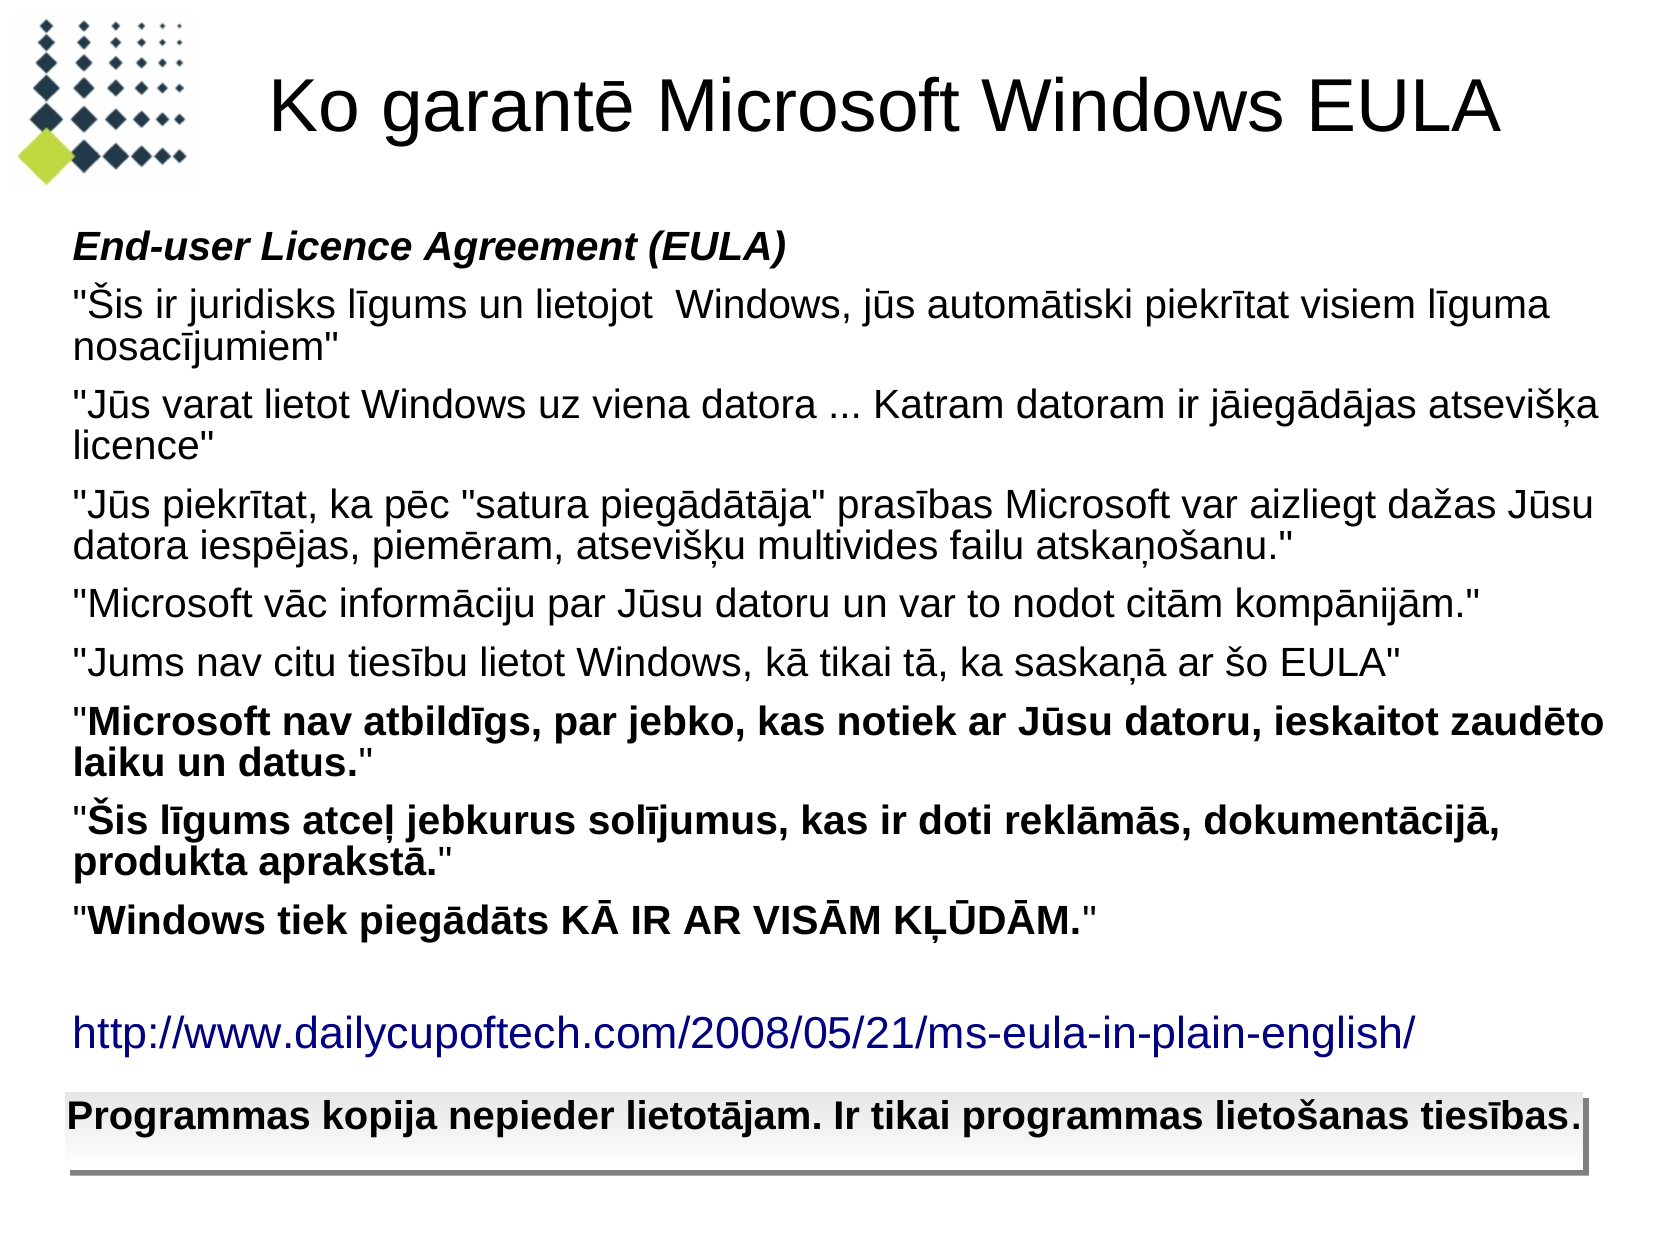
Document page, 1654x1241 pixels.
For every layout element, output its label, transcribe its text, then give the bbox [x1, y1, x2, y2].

list End-user Licence Agreement (EULA) "Šis ir juridisks līgums un lietojot Windows, jūs automātiski piekrītat visiem līguma nosacījumiem" "Jūs varat lietot Windows uz viena datora ... Katram datoram ir jāiegādājas atsevišķa licence" "Jūs piekrītat, ka pēc "satura piegādātāja" prasības Microsoft var aizliegt dažas Jūsu datora iespējas, piemēram, atsevišķu multivides failu atskaņošanu." "Microsoft vāc informāciju par Jūsu datoru un var to nodot citām kompānijām." "Jums nav citu tiesību lietot Windows, kā tikai tā, ka saskaņā ar šo EULA" "Microsoft nav atbildīgs, par jebko, kas notiek ar Jūsu datoru, ieskaitot zaudēto laiku un datus." "Šis līgums atceļ jebkurus solījumus, kas ir doti reklāmās, dokumentācijā, produkta aprakstā." "Windows tiek piegādāts KĀ IR AR VISĀM KĻŪDĀM." http://www.dailycupoftech.com/2008/05/21/ms-eula-in-plain-english/ [17, 159, 1636, 1063]
picture [12, 12, 196, 189]
text_box Programmas kopija nepieder lietotājam. Ir tikai programmas lietošanas tiesības. [64, 1092, 1583, 1170]
title Ko garantē Microsoft Windows EULA [177, 66, 1595, 151]
